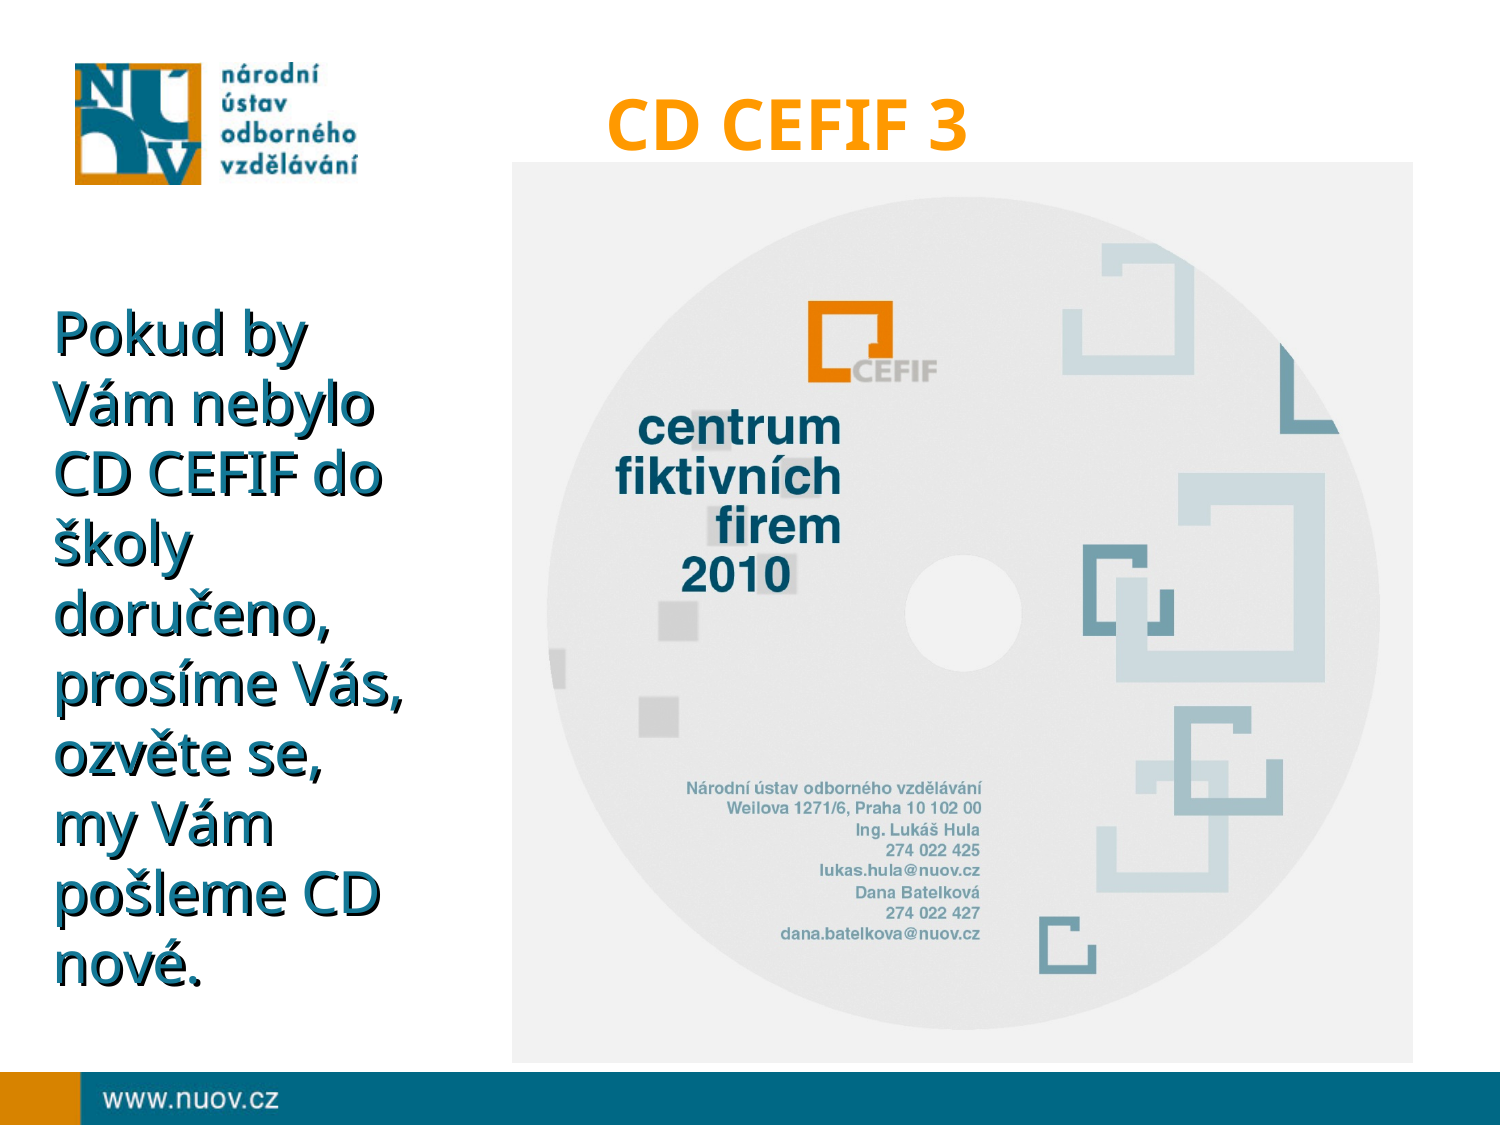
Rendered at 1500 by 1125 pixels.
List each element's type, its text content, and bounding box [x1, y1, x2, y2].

text_box [0, 1072, 1500, 1125]
text_box Pokud by Vám nebylo CD CEFIF do školy doručeno, prosíme Vás, ozvěte se, my Vám pošleme CD nové. [37, 287, 450, 1003]
title CD CEFIF 3 [374, 24, 1475, 201]
text_box [75, 62, 358, 185]
picture [512, 162, 1413, 1063]
